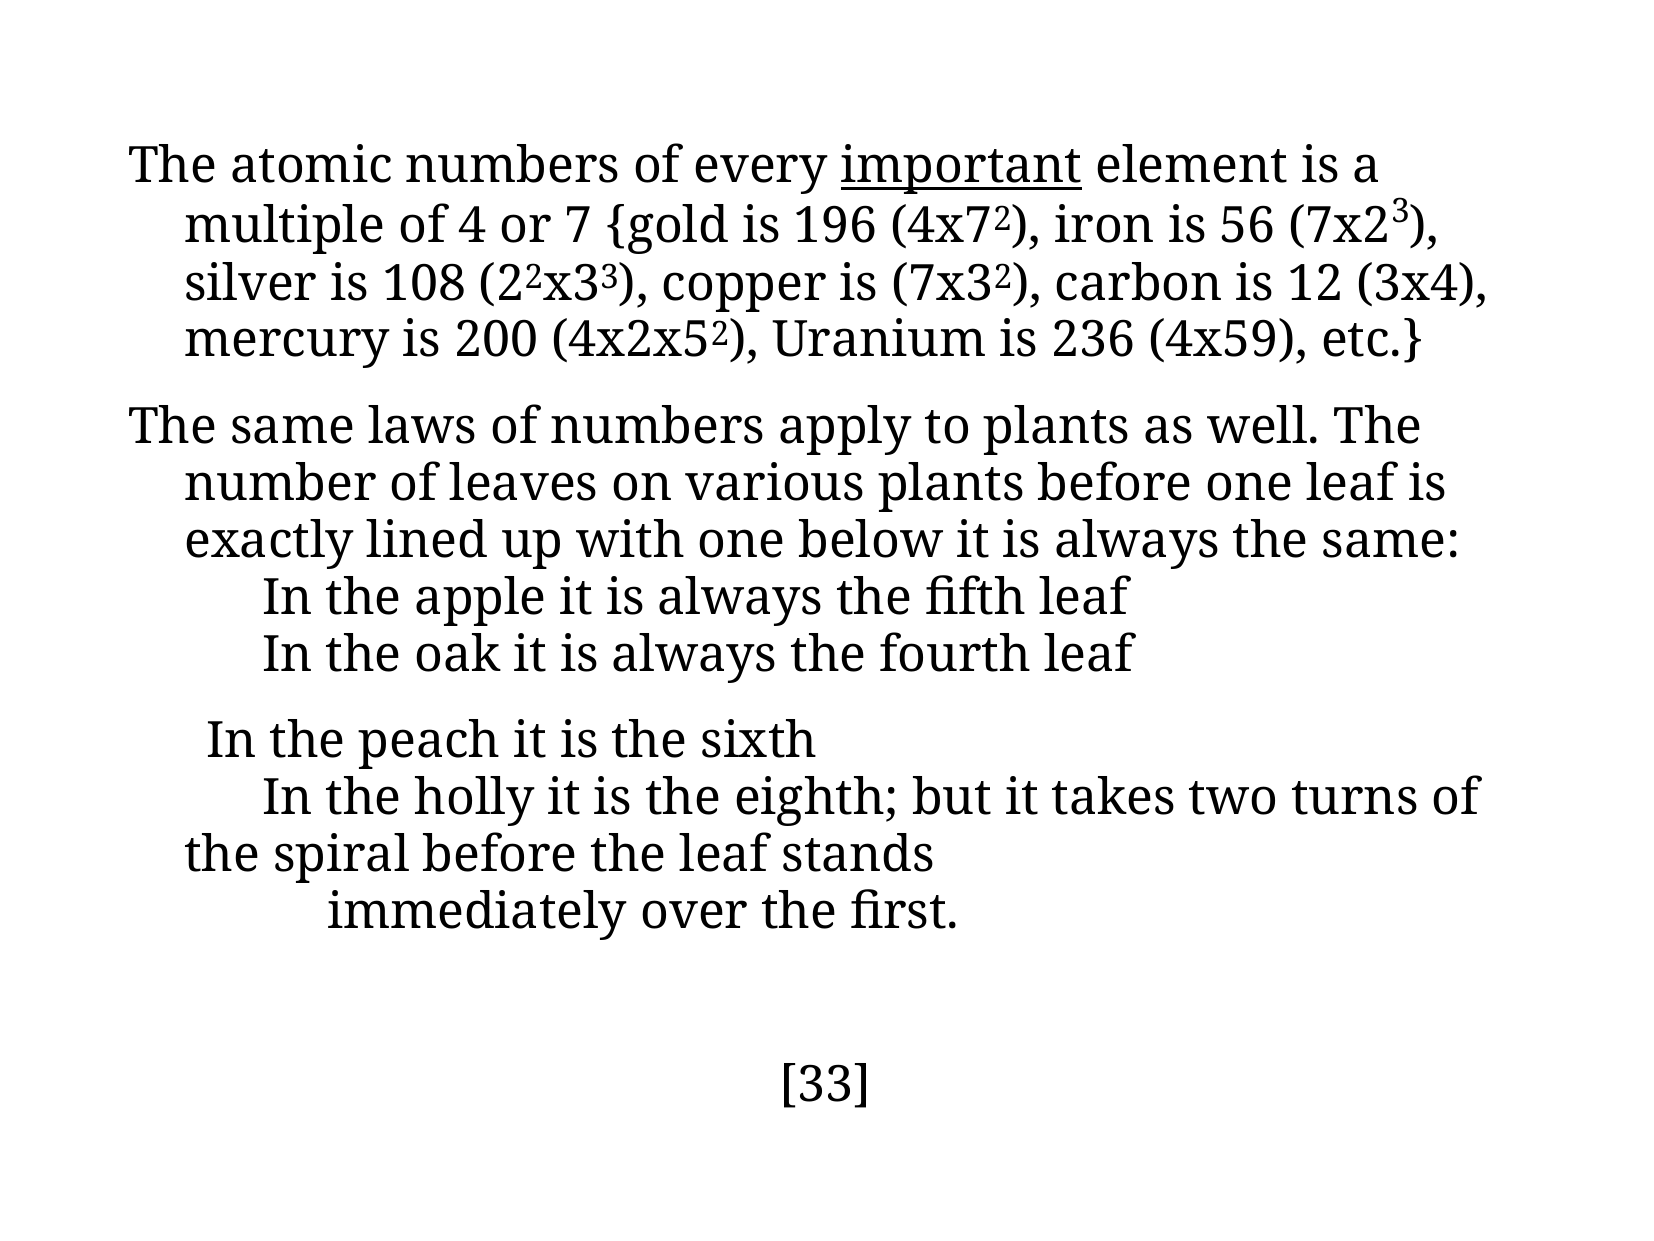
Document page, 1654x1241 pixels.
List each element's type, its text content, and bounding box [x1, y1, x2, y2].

list The atomic numbers of every important element is a multiple of 4 or 7 {gold is 196 (4x72), iron is 56 (7x23), silver is 108 (22x33), copper is (7x32), carbon is 12 (3x4), mercury is 200 (4x2x52), Uranium is 236 (4x59), etc.} The same laws of numbers apply to plants as well. The number of leaves on various plants before one leaf is exactly lined up with one below it is always the same: In the apple it is always the fifth leaf In the oak it is always the fourth leaf In the peach it is the sixth In the holly it is the eighth; but it takes two turns of the spiral before the leaf stands immediately over the first. [33] [71, 134, 1560, 1129]
